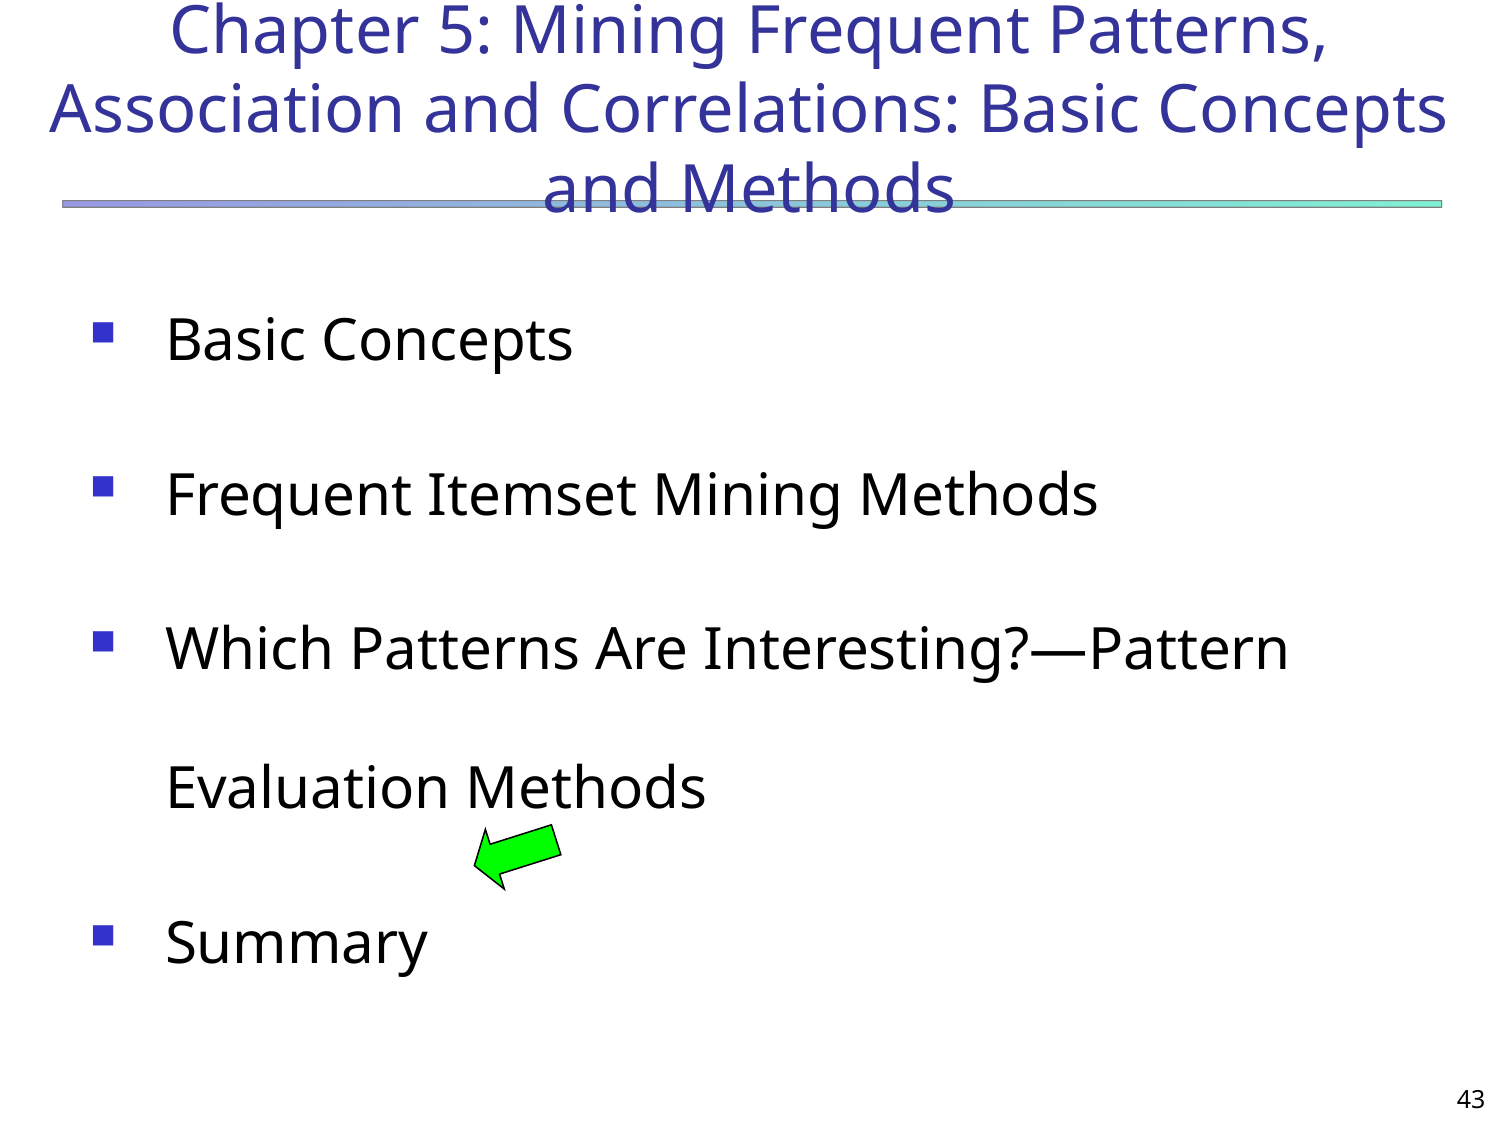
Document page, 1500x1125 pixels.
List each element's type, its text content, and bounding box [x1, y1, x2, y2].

text_box [474, 824, 561, 890]
title Chapter 5: Mining Frequent Patterns, Association and Correlations: Basic Concepts and Methods [0, 0, 1500, 234]
list Basic Concepts Frequent Itemset Mining Methods Which Patterns Are Interesting?—Pattern Evaluation Methods Summary [74, 224, 1463, 1063]
text_box <number> [1187, 1062, 1500, 1125]
